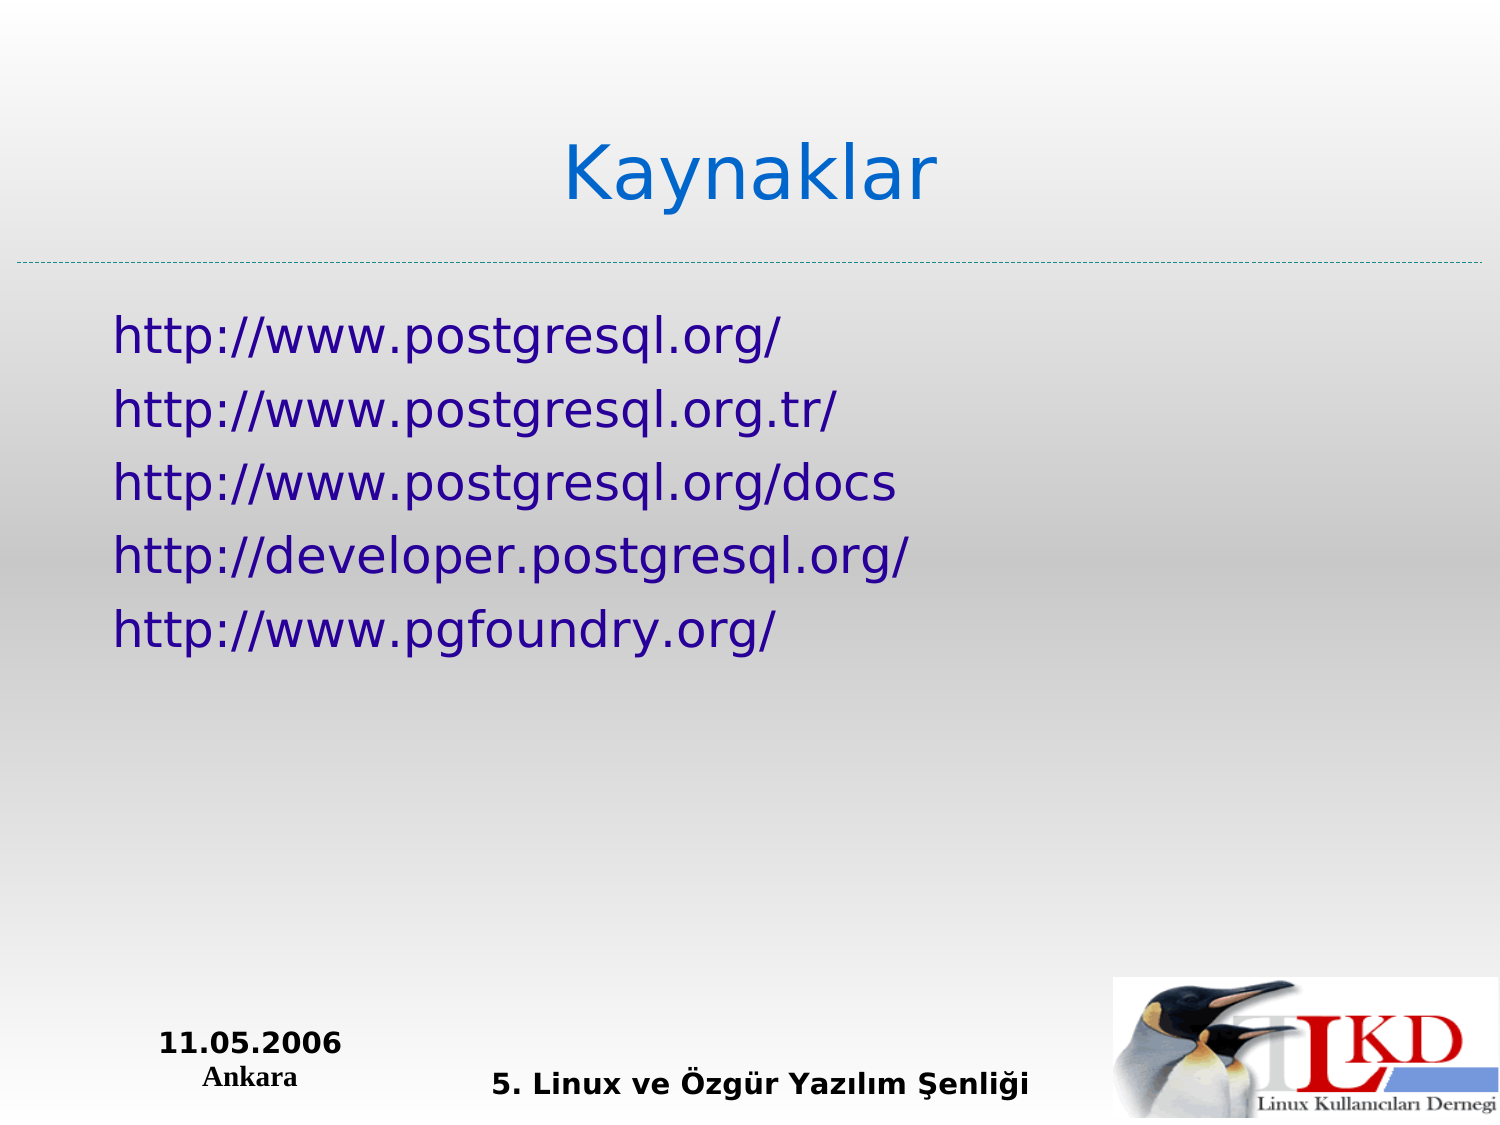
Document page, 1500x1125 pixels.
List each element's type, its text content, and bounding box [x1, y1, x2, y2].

picture [1113, 977, 1499, 1118]
list http://www.postgresql.org/ http://www.postgresql.org.tr/ http://www.postgresql.org/docs http://developer.postgresql.org/ http://www.pgfoundry.org/ [0, 299, 1500, 975]
title Kaynaklar [0, 0, 1500, 225]
